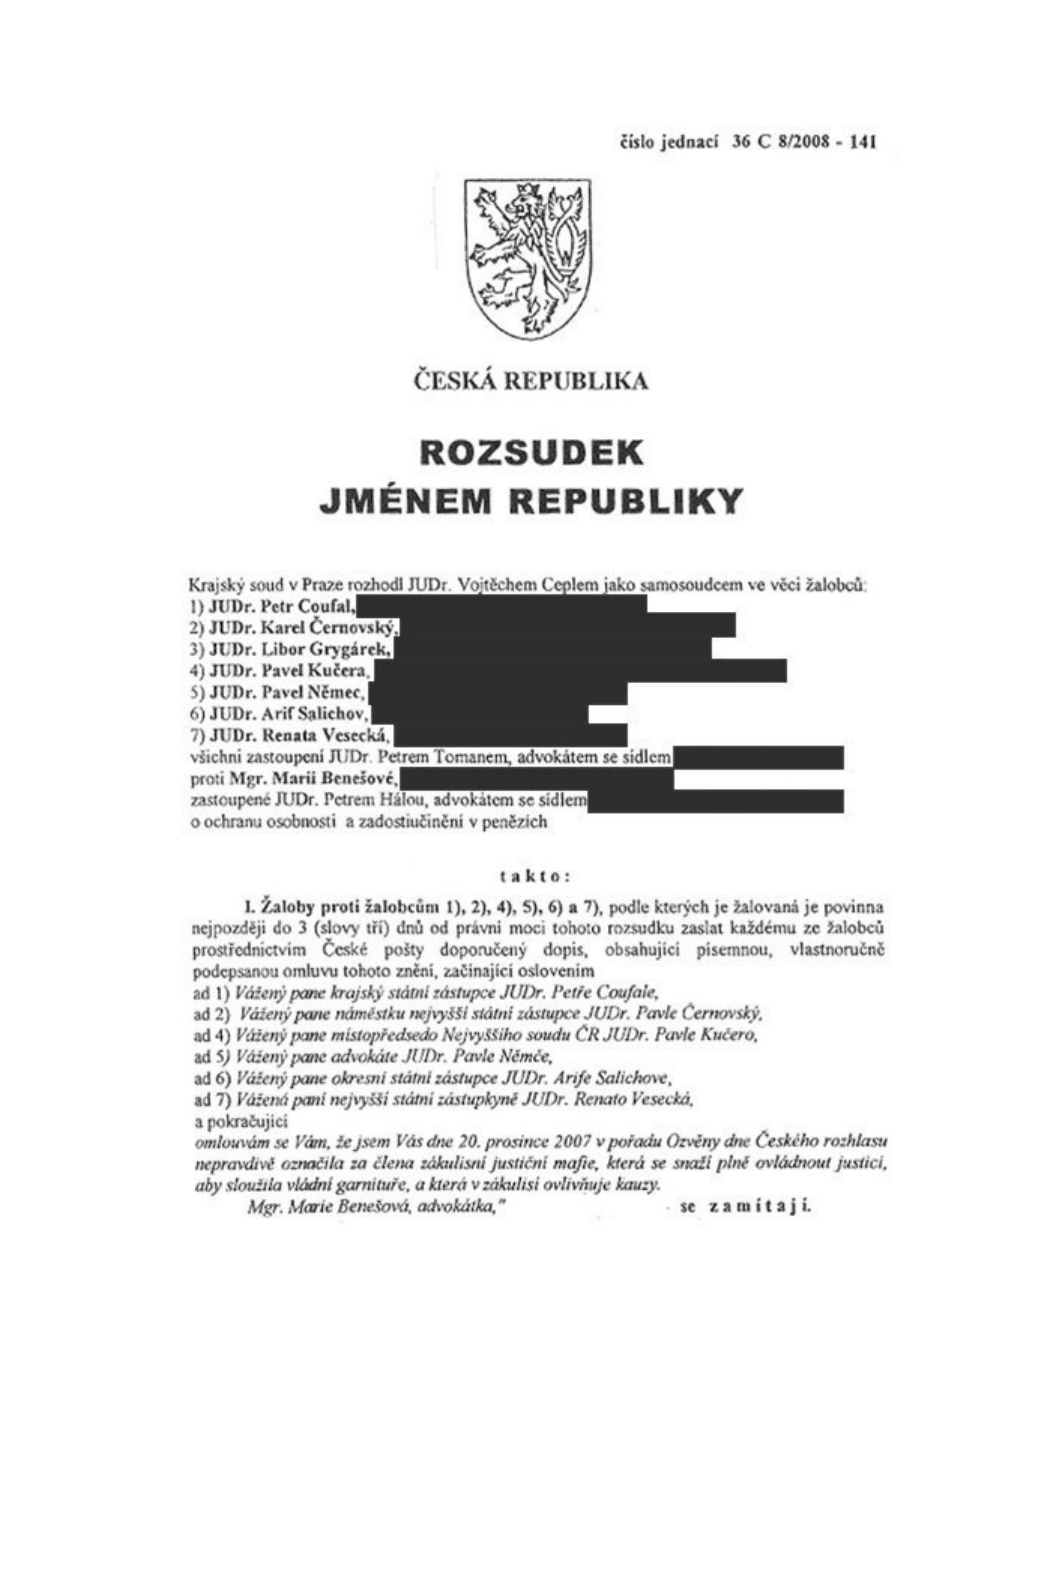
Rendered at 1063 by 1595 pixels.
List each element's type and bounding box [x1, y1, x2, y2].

picture [170, 126, 900, 1237]
